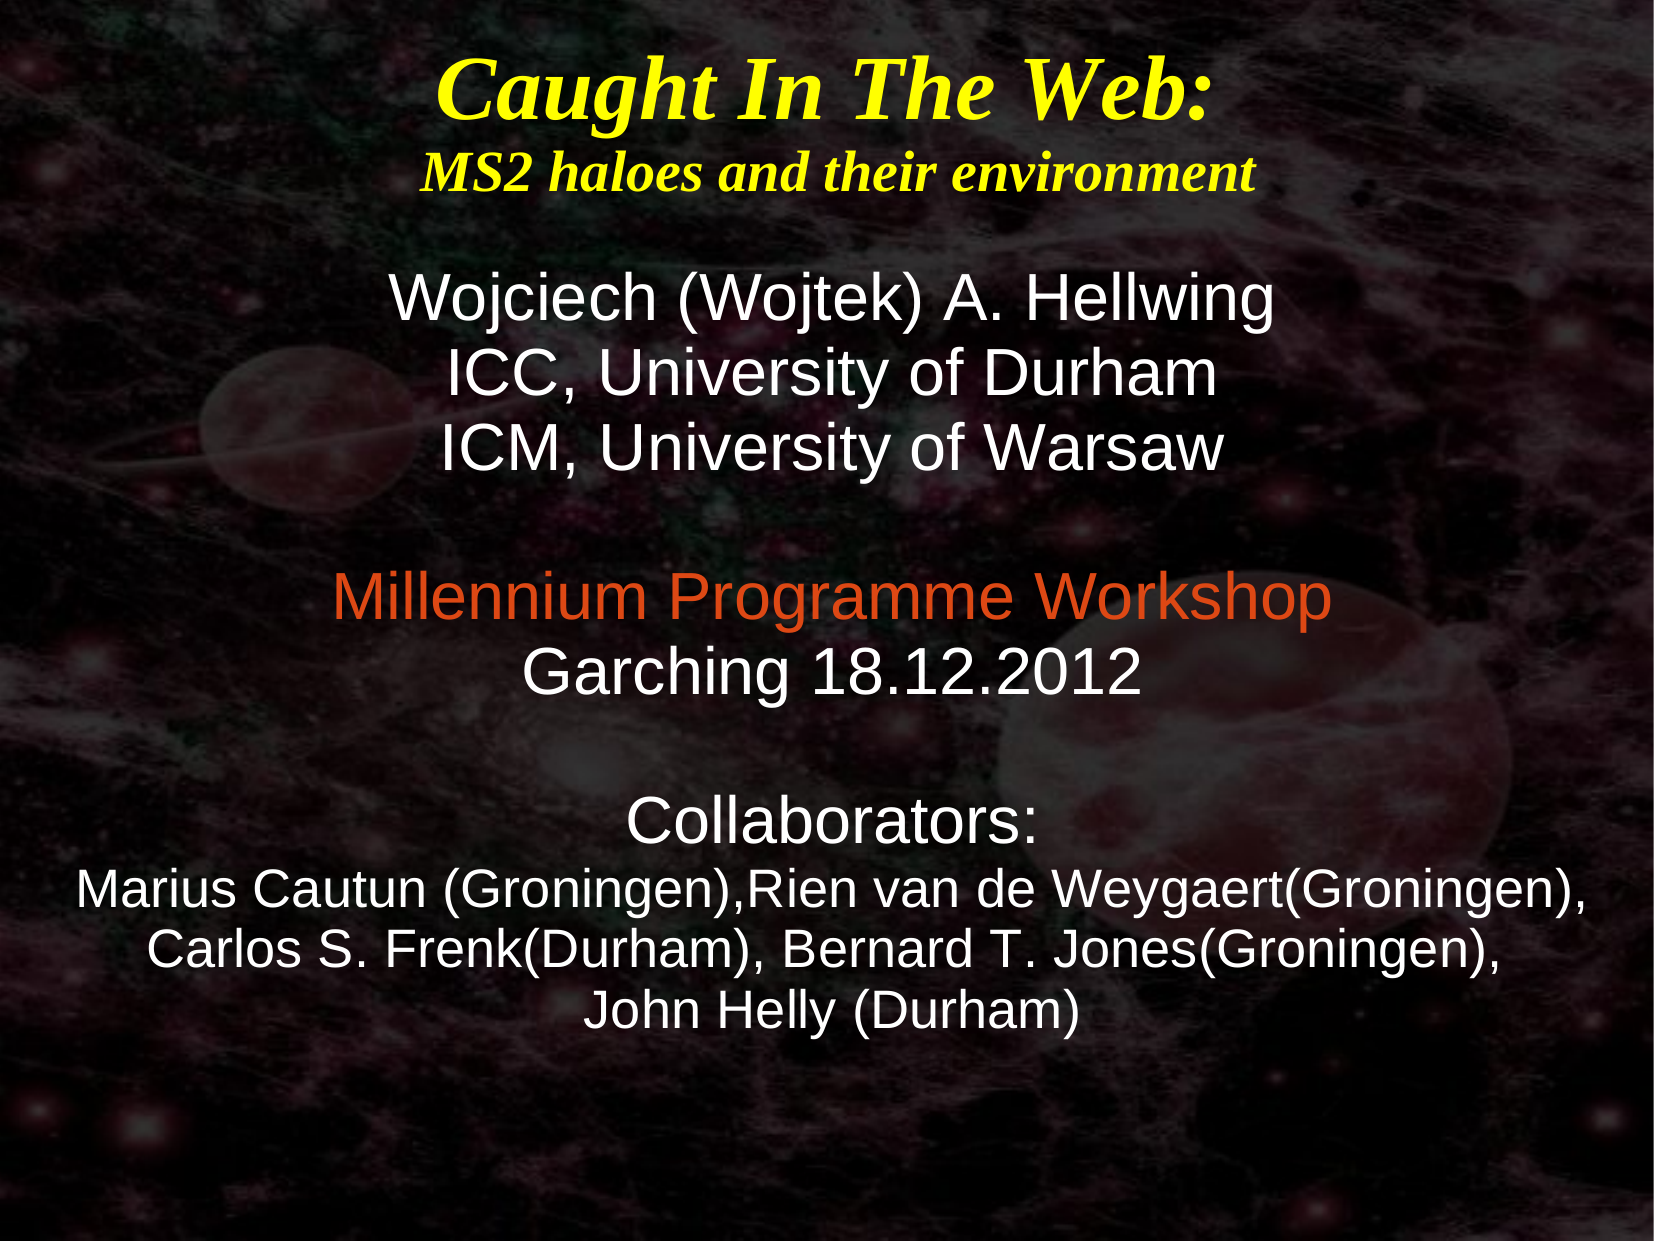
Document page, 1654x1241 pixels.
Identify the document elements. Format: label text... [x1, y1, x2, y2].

picture [0, 0, 1654, 1241]
subtitle Wojciech (Wojtek) A. Hellwing ICC, University of Durham ICM, University of Warsaw Millennium Programme Workshop Garching 18.12.2012 Collaborators: Marius Cautun (Groningen),Rien van de Weygaert(Groningen), Carlos S. Frenk(Durham), Bernard T. Jones(Groningen), John Helly (Durham) [23, 259, 1642, 1040]
title Caught In The Web: MS2 haloes and their environment [94, 17, 1583, 225]
